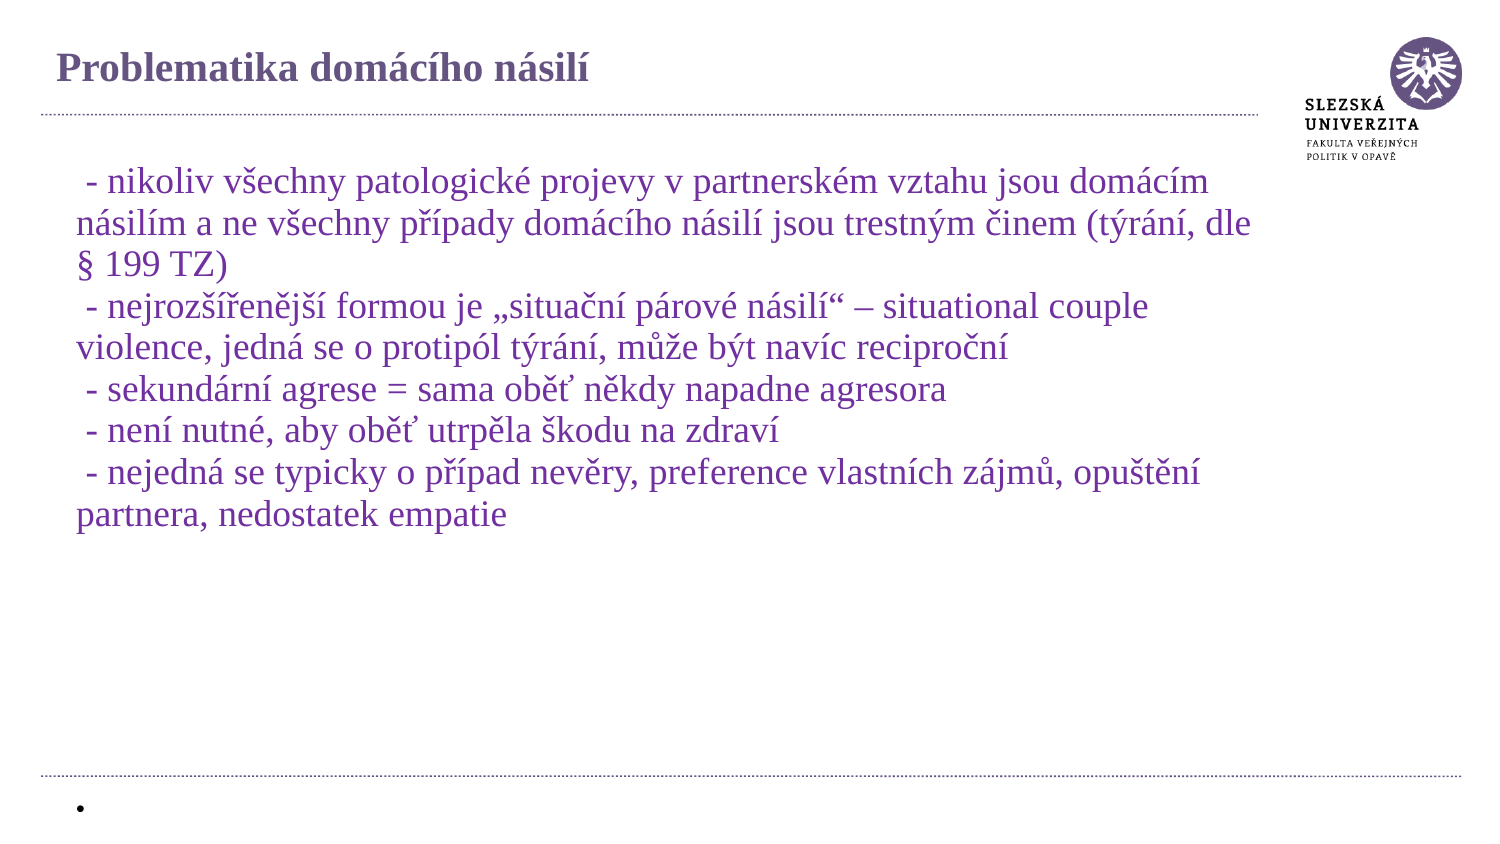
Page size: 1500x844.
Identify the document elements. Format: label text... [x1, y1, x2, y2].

text_box - nikoliv všechny patologické projevy v partnerském vztahu jsou domácím násilím a ne všechny případy domácího násilí jsou trestným činem (týrání, dle § 199 TZ) - nejrozšířenější formou je „situační párové násilí“ – situational couple violence, jedná se o protipól týrání, může být navíc reciproční - sekundární agrese = sama oběť někdy napadne agresora - není nutné, aby oběť utrpěla škodu na zdraví - nejedná se typicky o případ nevěry, preference vlastních zájmů, opuštění partnera, nedostatek empatie [61, 152, 1289, 775]
title Problematika domácího násilí [41, 32, 1220, 116]
